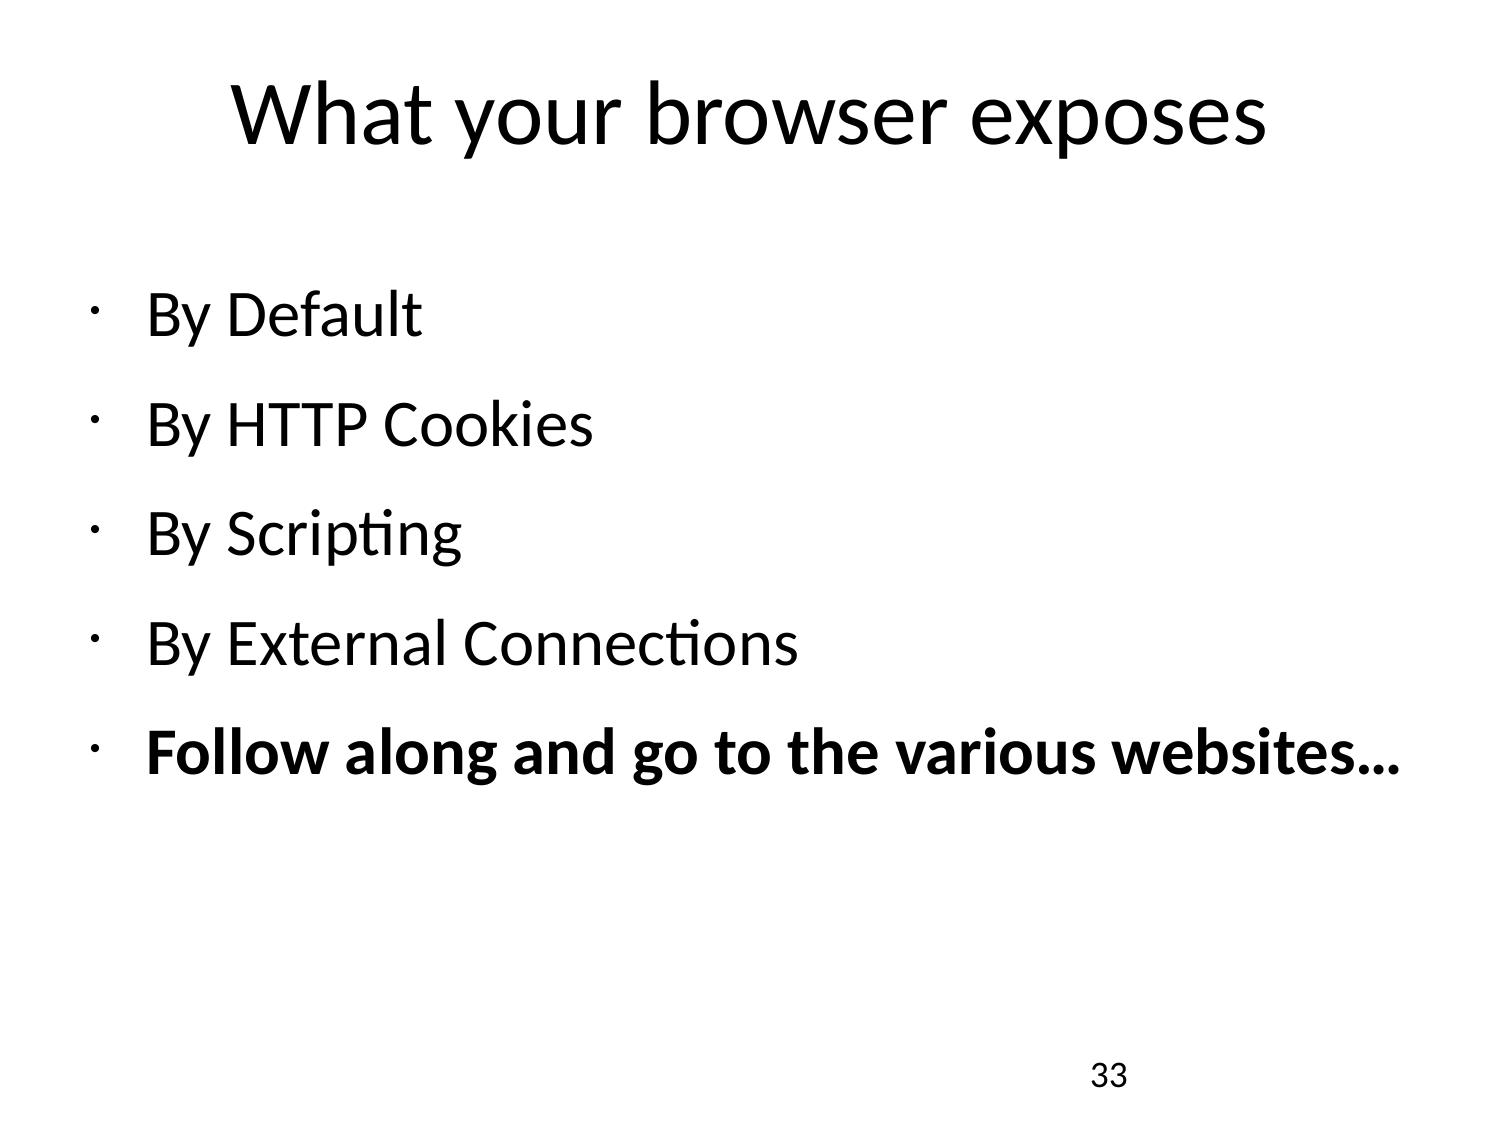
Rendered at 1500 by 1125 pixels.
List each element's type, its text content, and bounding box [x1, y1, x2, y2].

slide_number <number> [1074, 1042, 1425, 1103]
list By Default By HTTP Cookies By Scripting By External Connections Follow along and go to the various websites… [75, 262, 1425, 1005]
title What your browser exposes [75, 45, 1425, 233]
